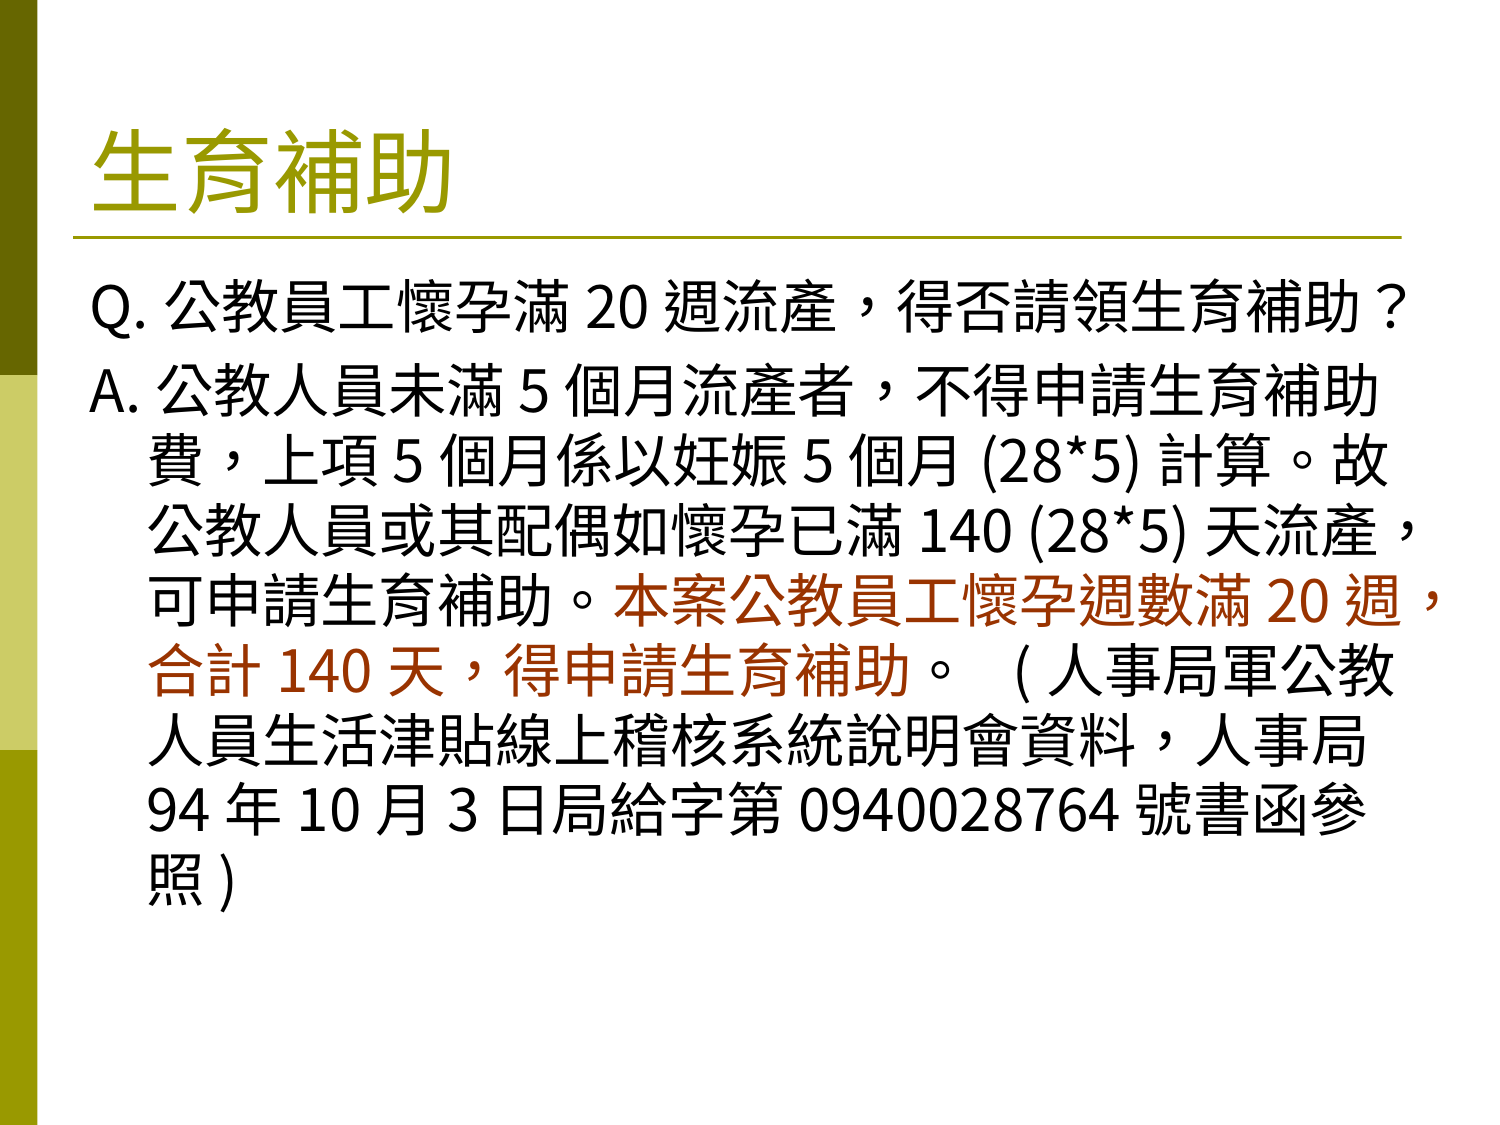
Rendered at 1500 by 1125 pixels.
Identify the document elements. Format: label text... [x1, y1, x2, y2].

title 生育補助 [75, 45, 1426, 233]
list Q.公教員工懷孕滿20週流產，得否請領生育補助？ A.公教人員未滿5個月流產者，不得申請生育補助費，上項5個月係以妊娠5個月(28*5)計算。故公教人員或其配偶如懷孕已滿140 (28*5)天流產，可申請生育補助。本案公教員工懷孕週數滿20週，合計140天，得申請生育補助。 (人事局軍公教人員生活津貼線上稽核系統說明會資料，人事局94年10月3日局給字第0940028764號書函參照) [75, 262, 1426, 1006]
